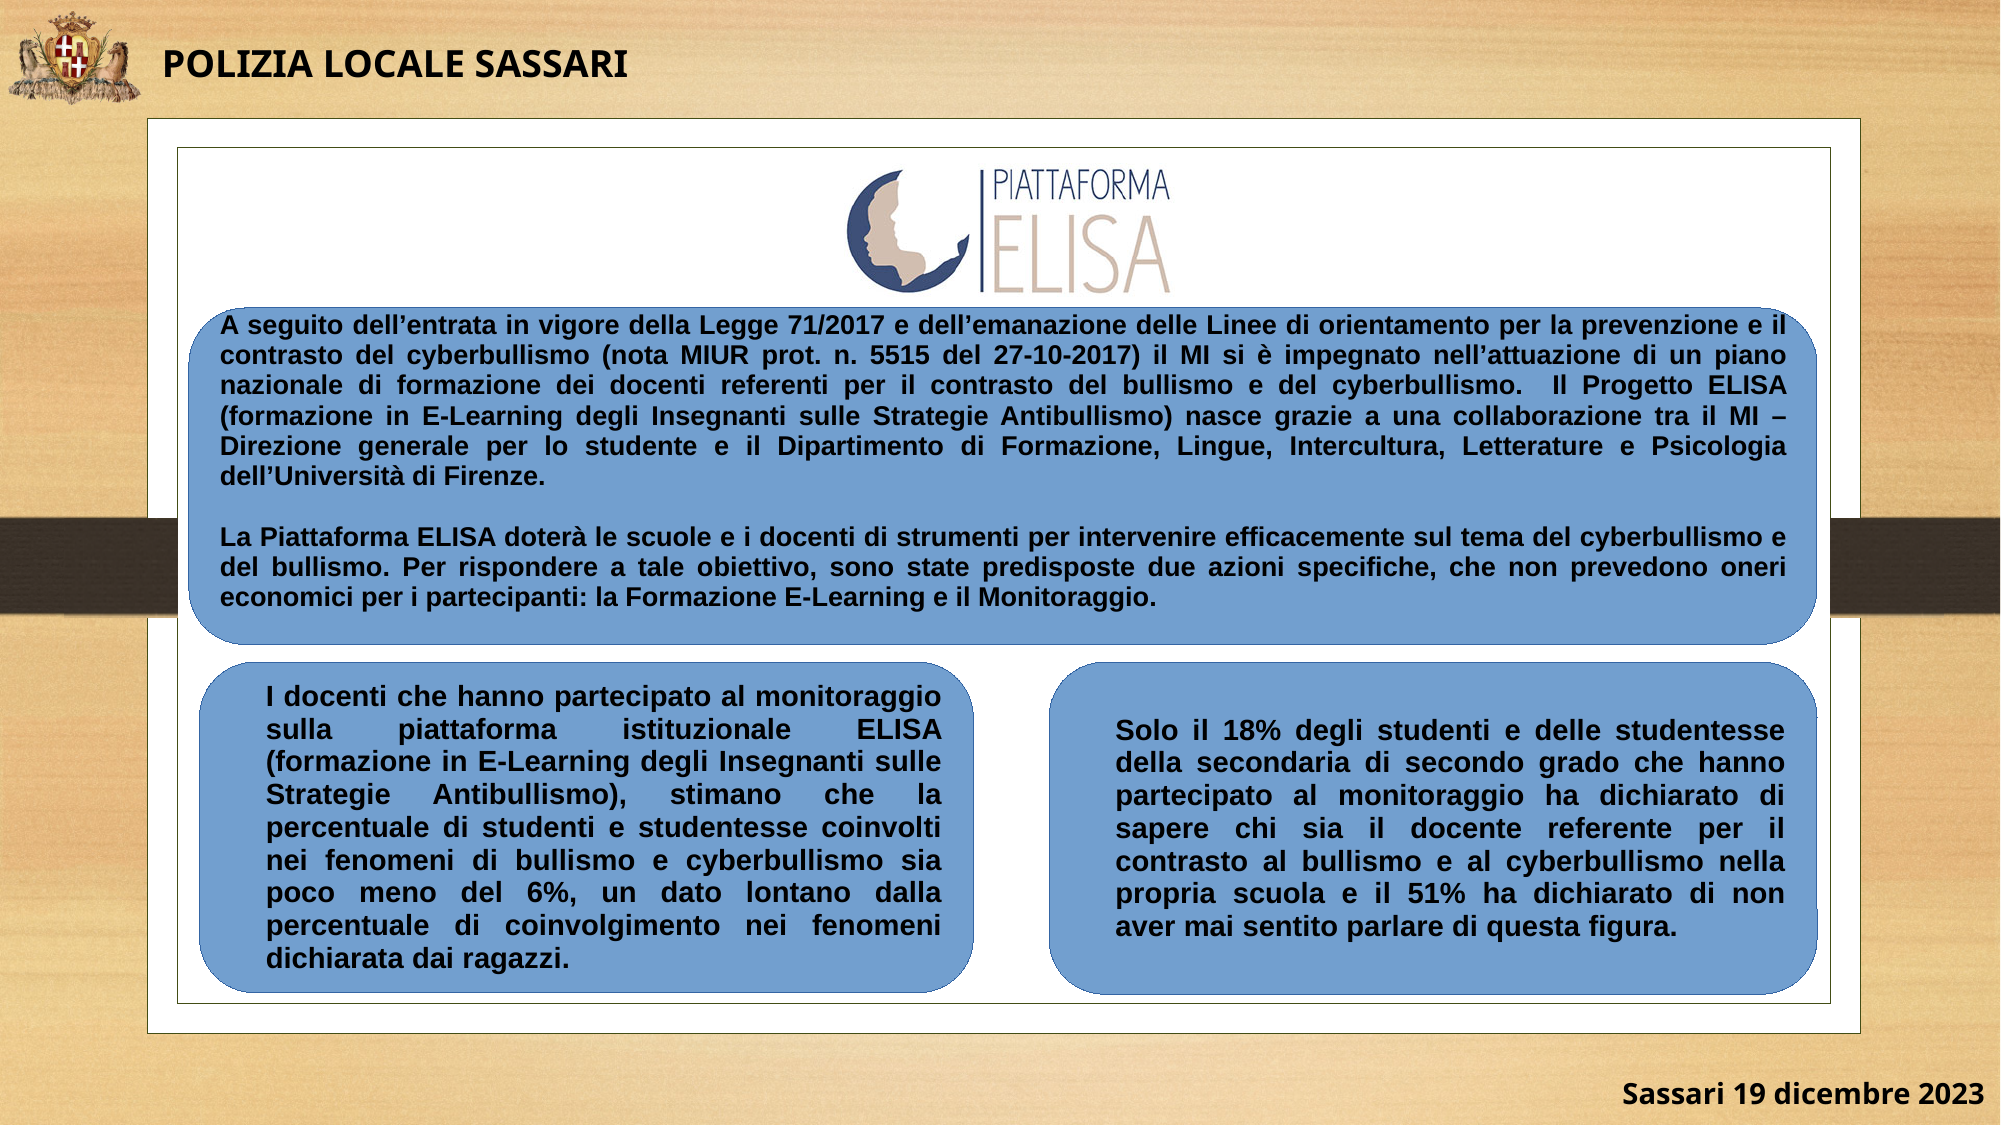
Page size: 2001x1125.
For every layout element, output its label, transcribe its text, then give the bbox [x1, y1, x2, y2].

text_box [147, 118, 1861, 518]
text_box A seguito dell’entrata in vigore della Legge 71/2017 e dell’emanazione delle Linee di orientamento per la prevenzione e il contrasto del cyberbullismo (nota MIUR prot. n. 5515 del 27-10-2017) il MI si è impegnato nell’attuazione di un piano nazionale di formazione dei docenti referenti per il contrasto del bullismo e del cyberbullismo. Il Progetto ELISA (formazione in E-Learning degli Insegnanti sulle Strategie Antibullismo) nasce grazie a una collaborazione tra il MI – Direzione generale per lo studente e il Dipartimento di Formazione, Lingue, Intercultura, Letterature e Psicologia dell’Università di Firenze. La Piattaforma ELISA doterà le scuole e i docenti di strumenti per intervenire efficacemente sul tema del cyberbullismo e del bullismo. Per rispondere a tale obiettivo, sono state predisposte due azioni specifiche, che non prevedono oneri economici per i partecipanti: la Formazione E-Learning e il Monitoraggio. [188, 307, 1817, 645]
text_box I docenti che hanno partecipato al monitoraggio sulla piattaforma istituzionale ELISA (formazione in E-Learning degli Insegnanti sulle Strategie Antibullismo), stimano che la percentuale di studenti e studentesse coinvolti nei fenomeni di bullismo e cyberbullismo sia poco meno del 6%, un dato lontano dalla percentuale di coinvolgimento nei fenomeni dichiarata dai ragazzi. [199, 662, 974, 993]
text_box Sassari 19 dicembre 2023 [1350, 1065, 2000, 1125]
text_box [147, 618, 1861, 1034]
text_box [178, 148, 1830, 1003]
text_box POLIZIA LOCALE SASSARI [147, 30, 797, 98]
picture [0, 0, 2001, 1125]
text_box Solo il 18% degli studenti e delle studentesse della secondaria di secondo grado che hanno partecipato al monitoraggio ha dichiarato di sapere chi sia il docente referente per il contrasto al bullismo e al cyberbullismo nella propria scuola e il 51% ha dichiarato di non aver mai sentito parlare di questa figura. [1049, 662, 1818, 995]
